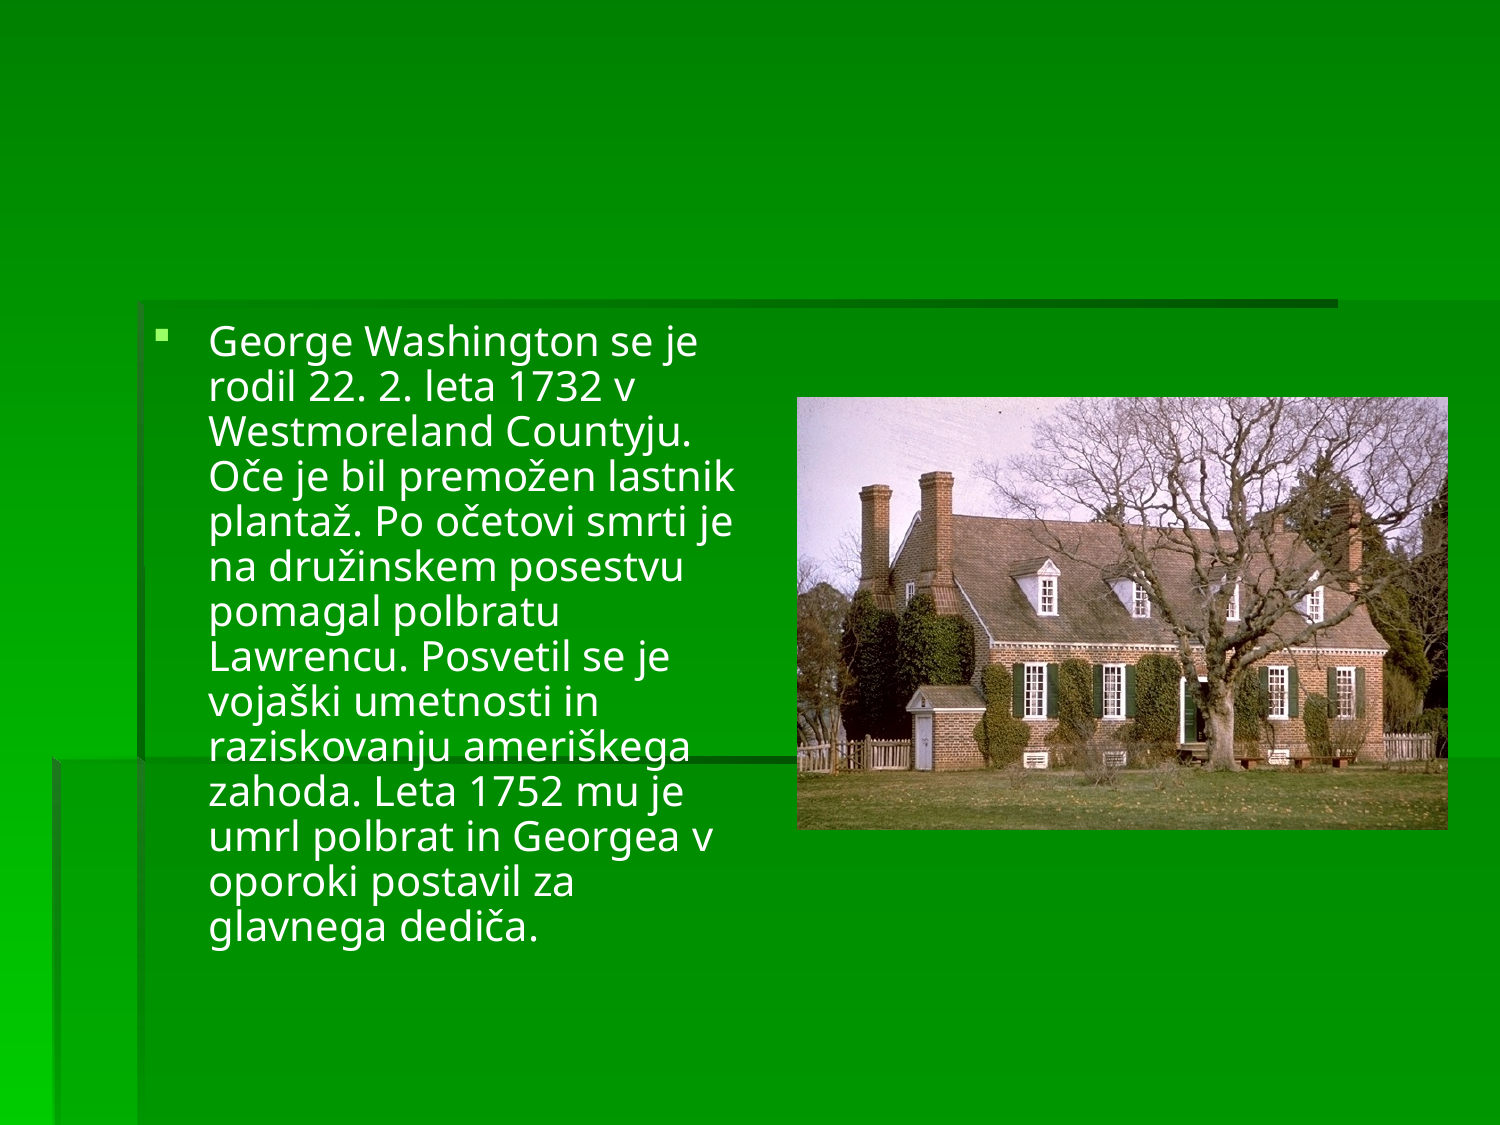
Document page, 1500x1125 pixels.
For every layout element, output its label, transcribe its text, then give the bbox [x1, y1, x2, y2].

picture [797, 397, 1448, 830]
list George Washington se je rodil 22. 2. leta 1732 v Westmoreland Countyju. Oče je bil premožen lastnik plantaž. Po očetovi smrti je na družinskem posestvu pomagal polbratu Lawrencu. Posvetil se je vojaški umetnosti in raziskovanju ameriškega zahoda. Leta 1752 mu je umrl polbrat in Georgea v oporoki postavil za glavnega dediča. [137, 312, 782, 1000]
